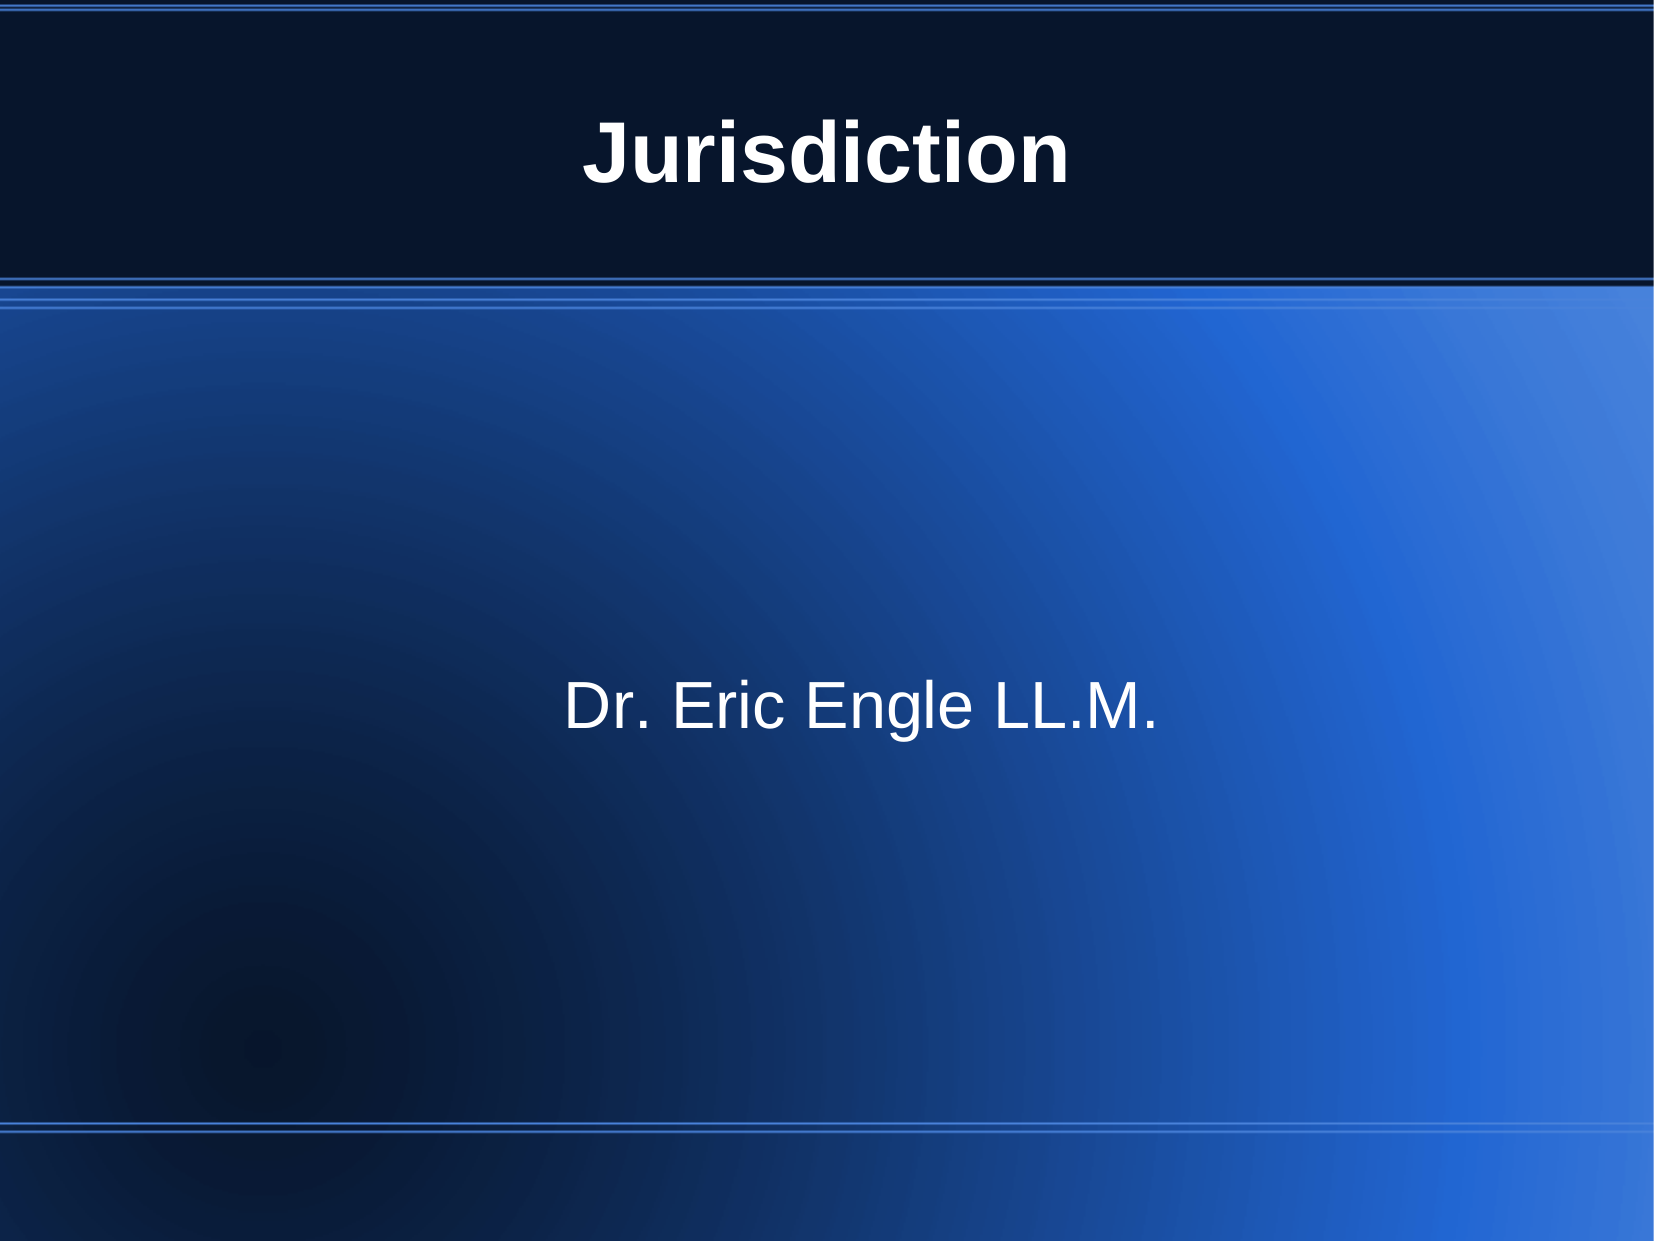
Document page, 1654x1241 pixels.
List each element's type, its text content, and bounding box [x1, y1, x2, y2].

picture [0, 0, 1654, 1241]
list Dr. Eric Engle LL.M. [82, 355, 1571, 1058]
title Jurisdiction [82, 49, 1571, 257]
